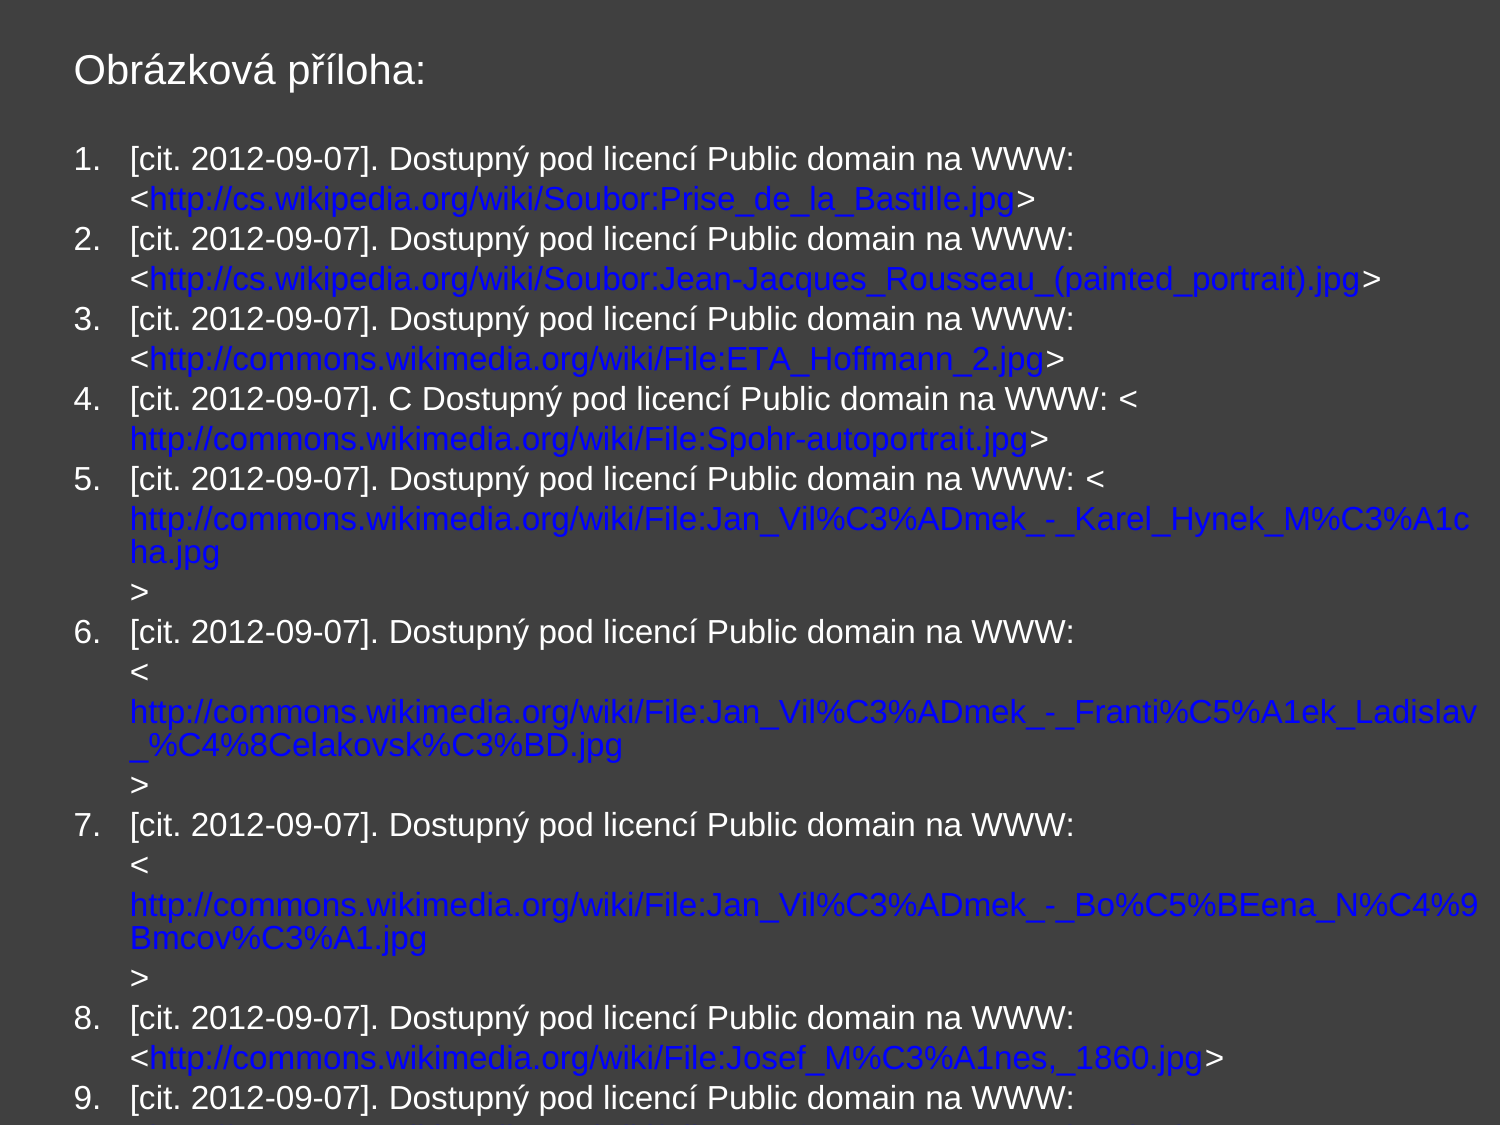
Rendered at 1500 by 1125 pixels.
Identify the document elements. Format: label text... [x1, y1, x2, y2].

list Obrázková příloha: [cit. 2012-09-07]. Dostupný pod licencí Public domain na WWW: <http://cs.wikipedia.org/wiki/Soubor:Prise_de_la_Bastille.jpg> [cit. 2012-09-07]. Dostupný pod licencí Public domain na WWW: <http://cs.wikipedia.org/wiki/Soubor:Jean-Jacques_Rousseau_(painted_portrait).jpg> [cit. 2012-09-07]. Dostupný pod licencí Public domain na WWW: <http://commons.wikimedia.org/wiki/File:ETA_Hoffmann_2.jpg> [cit. 2012-09-07]. C Dostupný pod licencí Public domain na WWW: <http://commons.wikimedia.org/wiki/File:Spohr-autoportrait.jpg> [cit. 2012-09-07]. Dostupný pod licencí Public domain na WWW: <http://commons.wikimedia.org/wiki/File:Jan_Vil%C3%ADmek_-_Karel_Hynek_M%C3%A1cha.jpg> [cit. 2012-09-07]. Dostupný pod licencí Public domain na WWW: <http://commons.wikimedia.org/wiki/File:Jan_Vil%C3%ADmek_-_Franti%C5%A1ek_Ladislav_%C4%8Celakovsk%C3%BD.jpg> [cit. 2012-09-07]. Dostupný pod licencí Public domain na WWW: <http://commons.wikimedia.org/wiki/File:Jan_Vil%C3%ADmek_-_Bo%C5%BEena_N%C4%9Bmcov%C3%A1.jpg> [cit. 2012-09-07]. Dostupný pod licencí Public domain na WWW: <http://commons.wikimedia.org/wiki/File:Josef_M%C3%A1nes,_1860.jpg> [cit. 2012-09-07]. Dostupný pod licencí Public domain na WWW: <http://commons.wikimedia.org/wiki/File:Josef_M%C3%A1nes_kresba.jpg> [58, 35, 1500, 1125]
